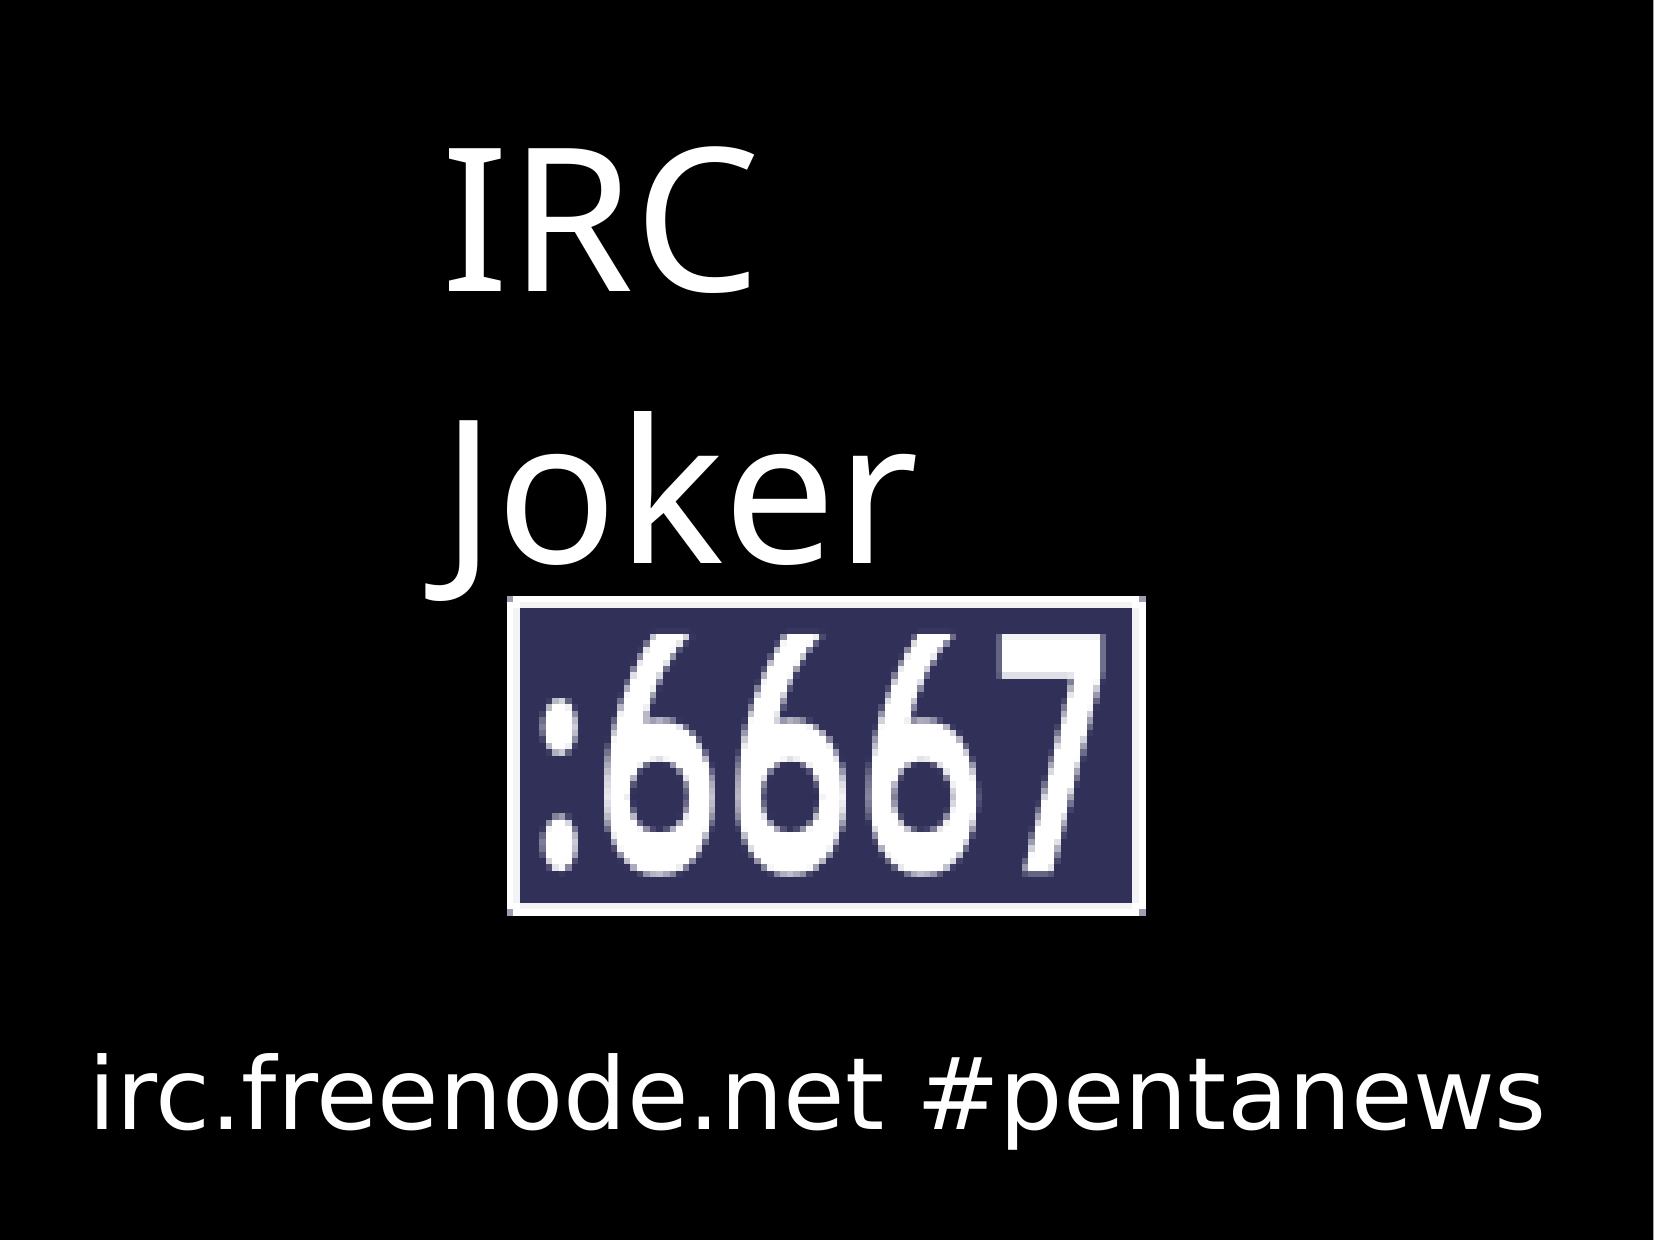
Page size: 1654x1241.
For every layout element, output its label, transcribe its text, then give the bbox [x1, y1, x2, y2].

picture [507, 596, 1146, 916]
text_box IRC Joker [427, 69, 1181, 483]
text_box irc.freenode.net #pentanews [73, 1029, 1580, 1176]
